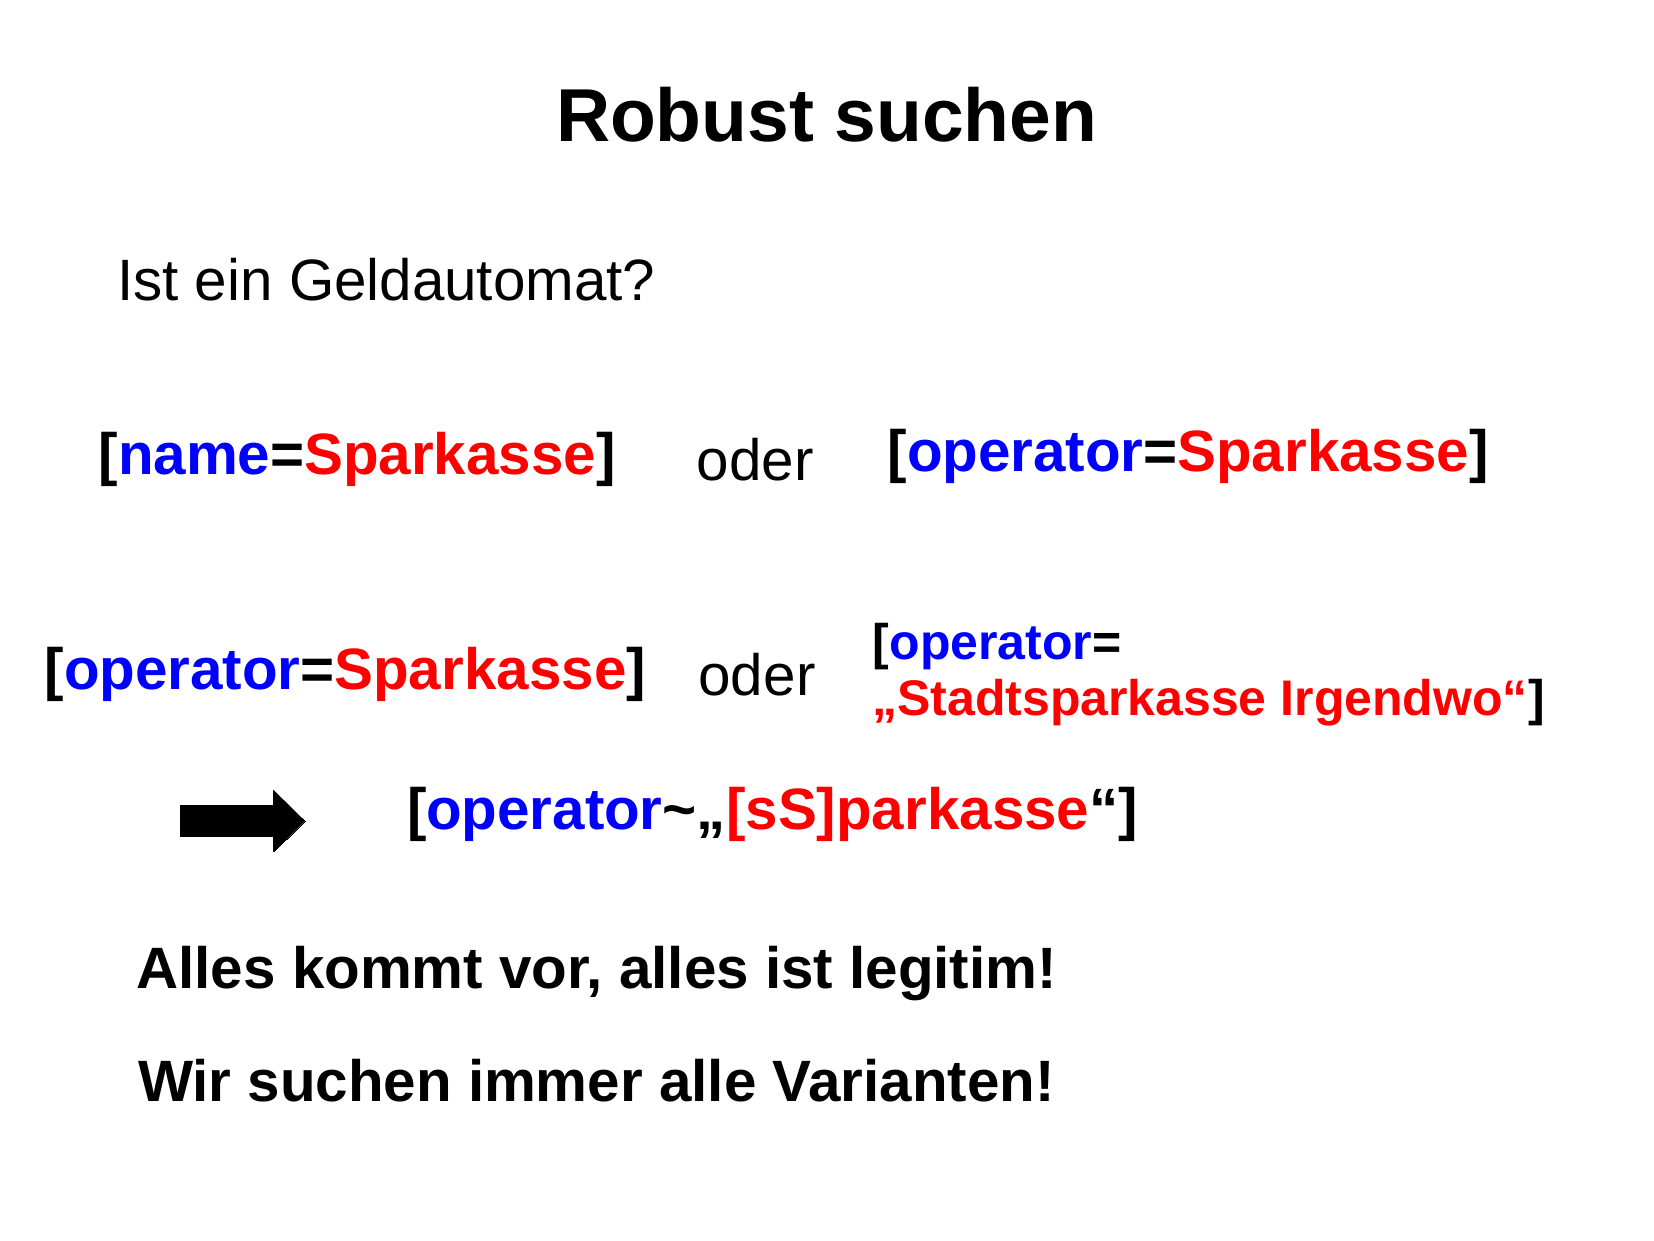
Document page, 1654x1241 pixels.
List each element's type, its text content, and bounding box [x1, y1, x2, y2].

text_box [operator= „Stadtsparkasse Irgendwo“] [857, 607, 1561, 734]
text_box [name=Sparkasse] [84, 414, 632, 495]
text_box [operator~„[sS]parkasse“] [392, 769, 1154, 850]
text_box oder [682, 420, 829, 501]
text_box [operator=Sparkasse] [873, 411, 1505, 492]
text_box Wir suchen immer alle Varianten! [123, 1041, 1071, 1122]
text_box Ist ein Geldautomat? [102, 240, 672, 321]
text_box Robust suchen [541, 65, 1113, 165]
text_box Alles kommt vor, alles ist legitim! [121, 928, 1073, 1009]
text_box [180, 790, 306, 852]
text_box oder [683, 635, 831, 721]
text_box [operator=Sparkasse] [30, 629, 662, 710]
